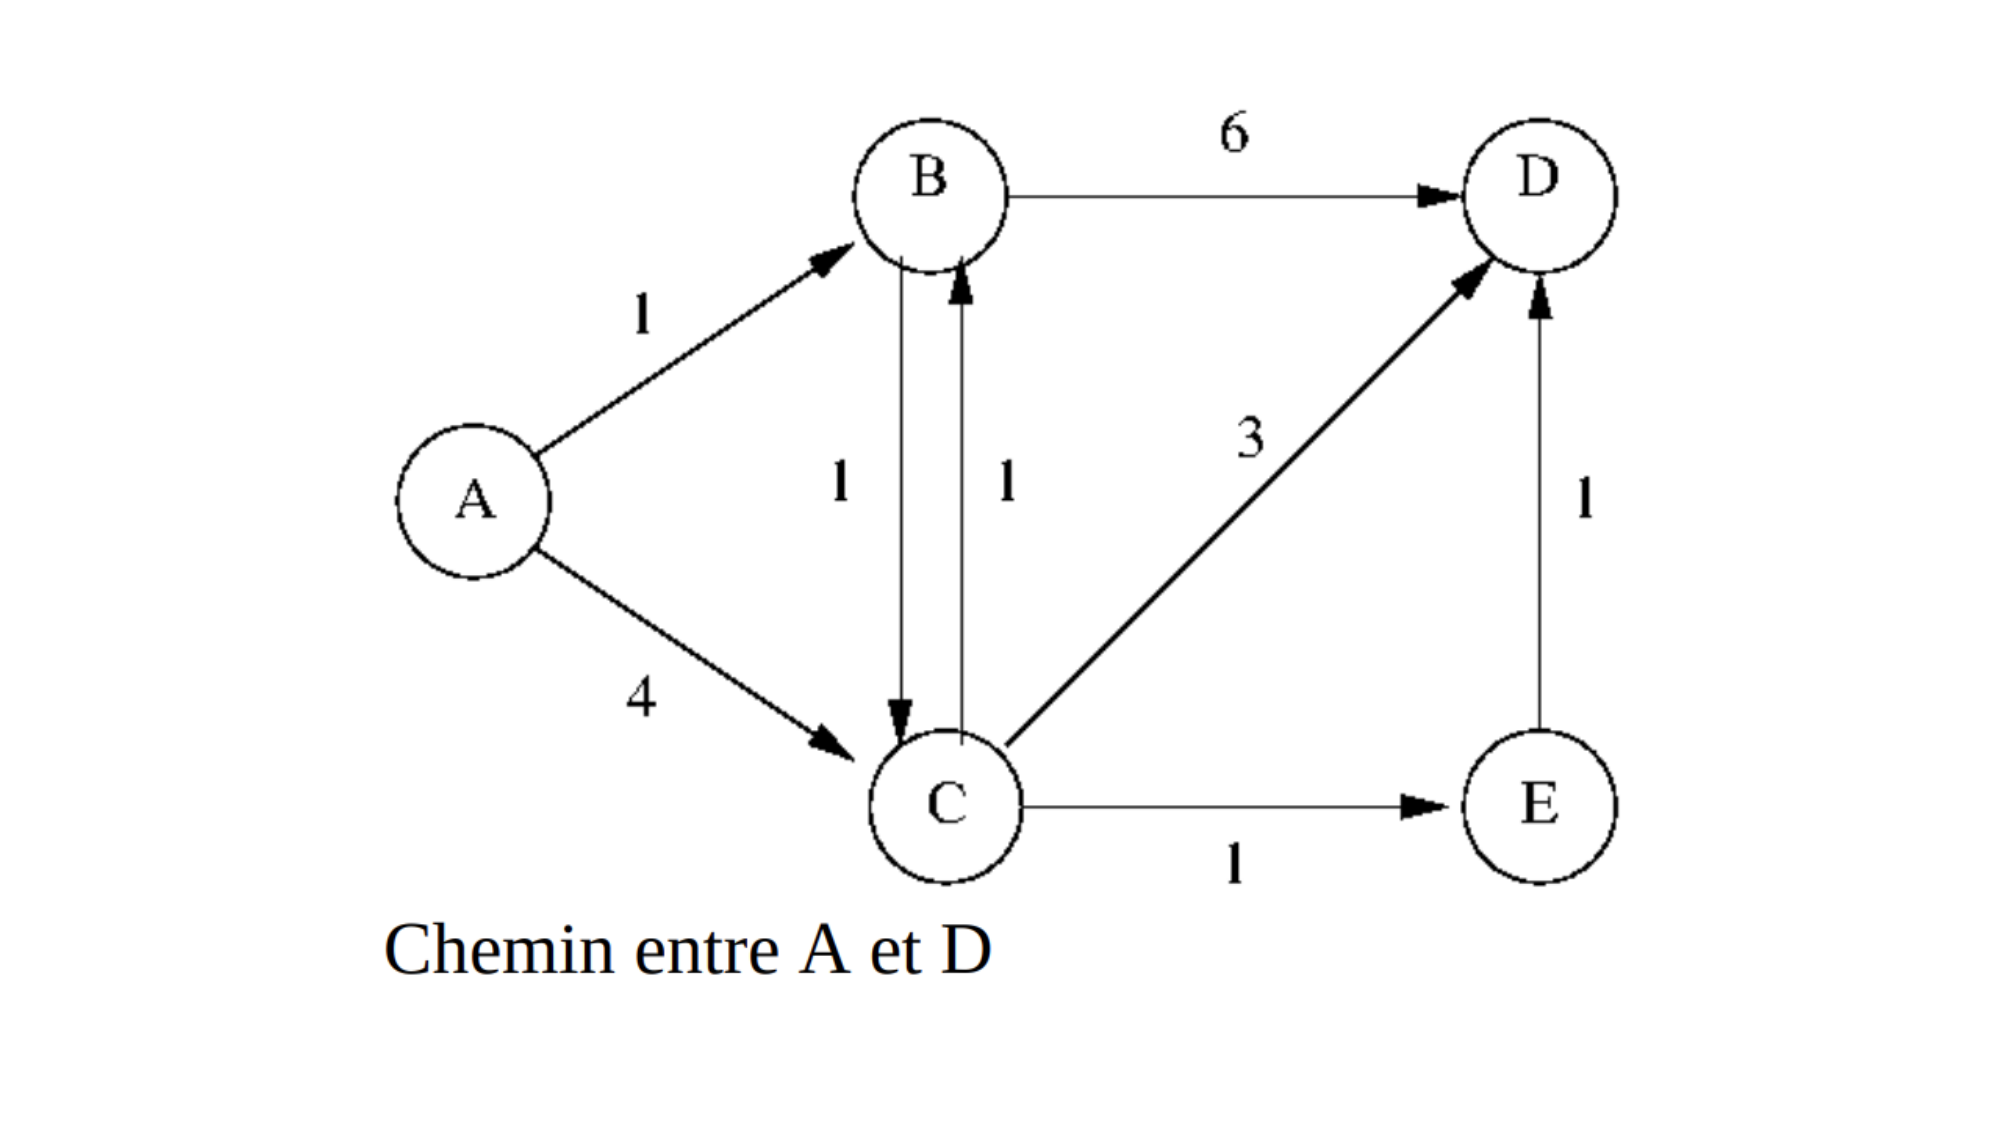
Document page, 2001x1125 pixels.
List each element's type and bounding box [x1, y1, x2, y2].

picture [344, 78, 1667, 1053]
